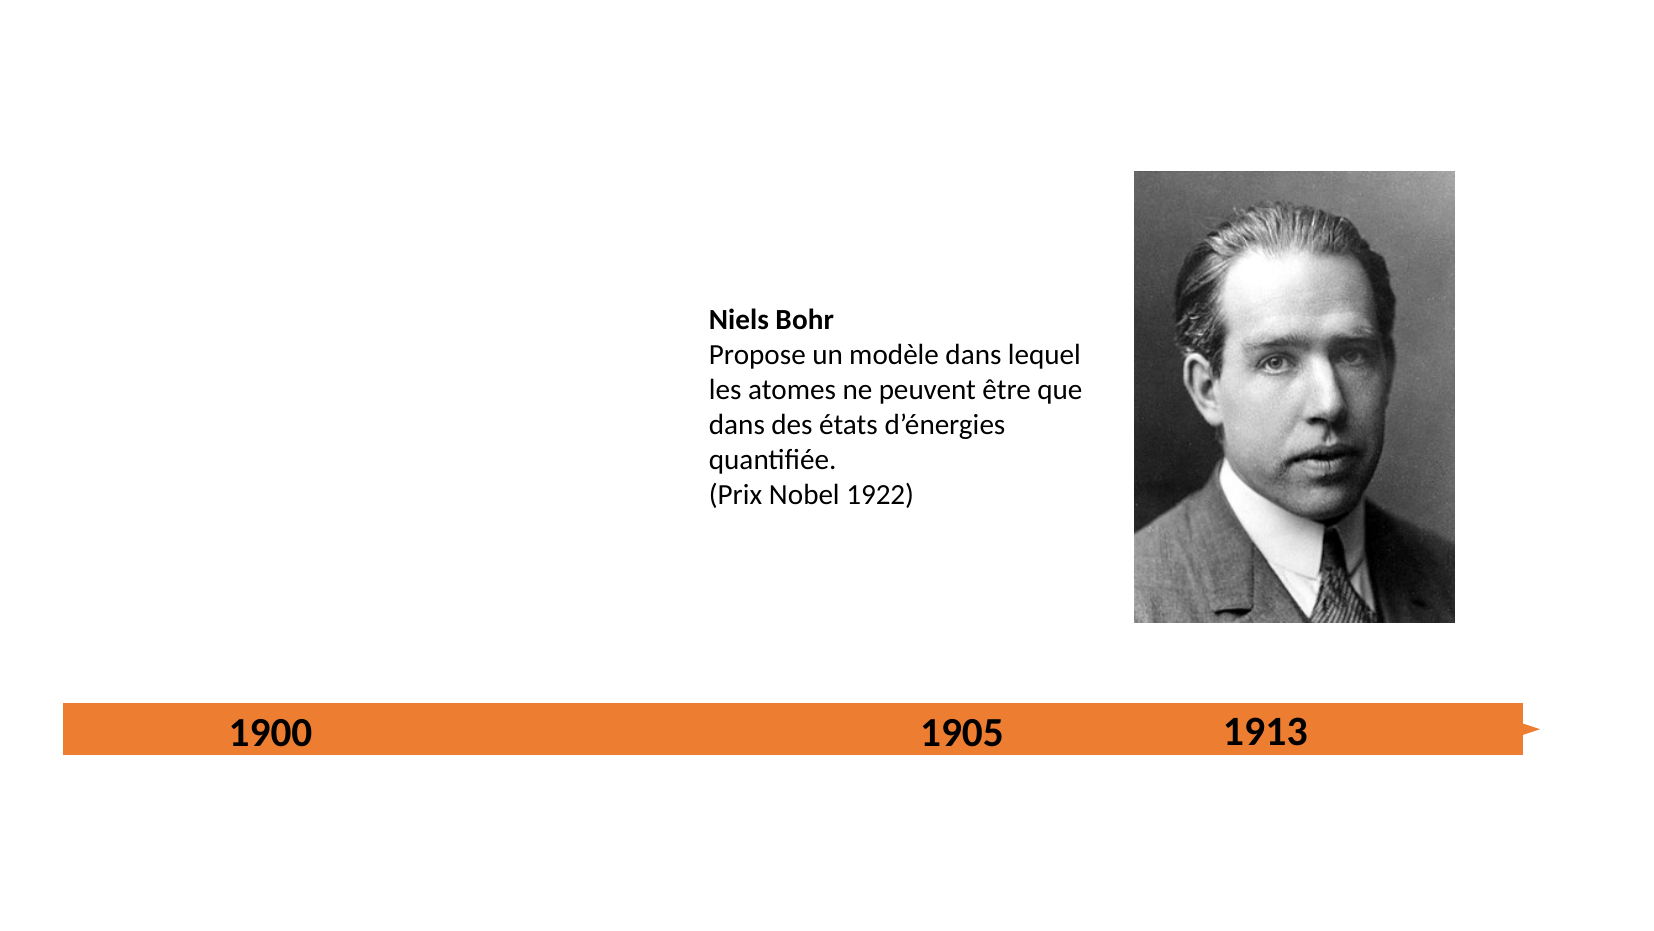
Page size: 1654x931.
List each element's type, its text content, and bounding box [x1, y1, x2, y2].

text_box 1913 [1207, 696, 1382, 763]
picture [1134, 171, 1455, 623]
text_box Niels Bohr Propose un modèle dans lequel les atomes ne peuvent être que dans des états d’énergies quantifiée. (Prix Nobel 1922) [693, 293, 1117, 566]
text_box 1900 [213, 697, 357, 764]
text_box 1905 [904, 697, 1049, 764]
